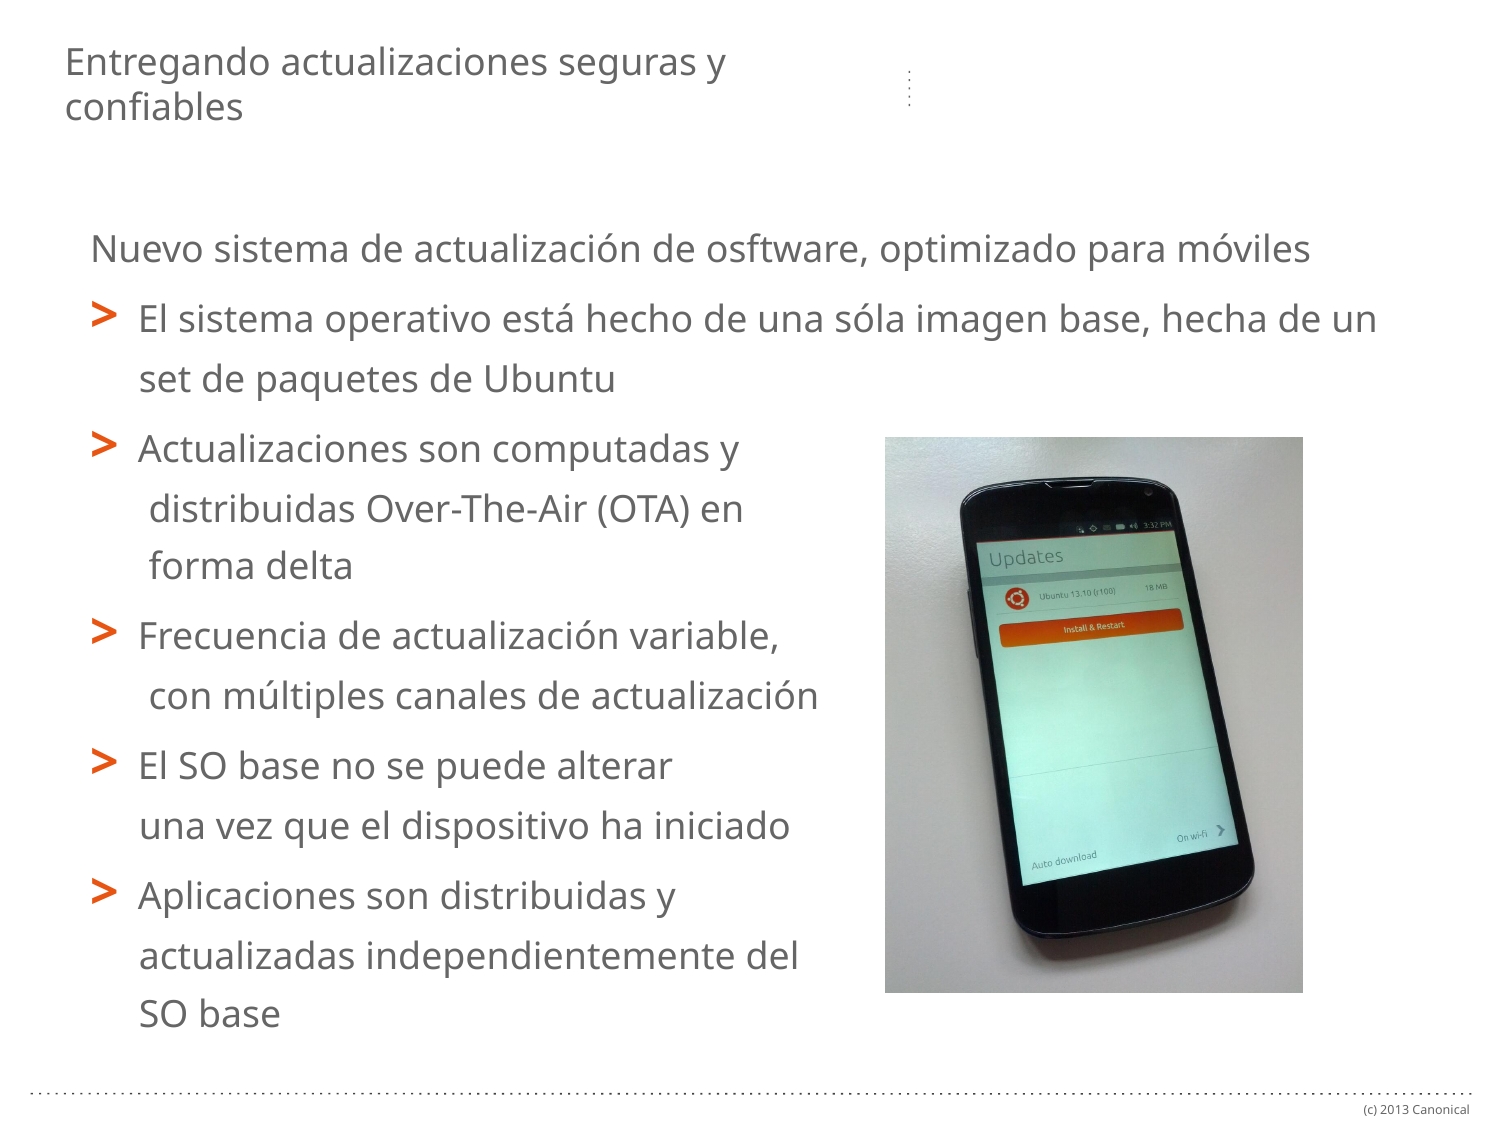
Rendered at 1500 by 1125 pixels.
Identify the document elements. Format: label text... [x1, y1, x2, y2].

title Entregando actualizaciones seguras y confiables [49, 53, 910, 114]
picture [885, 437, 1303, 993]
text_box (c) 2013 Canonical [19, 1099, 1485, 1119]
list Nuevo sistema de actualización de osftware, optimizado para móviles > El sistema operativo está hecho de una sóla imagen base, hecha de un set de paquetes de Ubuntu > Actualizaciones son computadas y distribuidas Over-The-Air (OTA) en forma delta > Frecuencia de actualización variable, con múltiples canales de actualización > El SO base no se puede alterar una vez que el dispositivo ha iniciado > Aplicaciones son distribuidas y actualizadas independientemente del SO base [75, 209, 1425, 1078]
